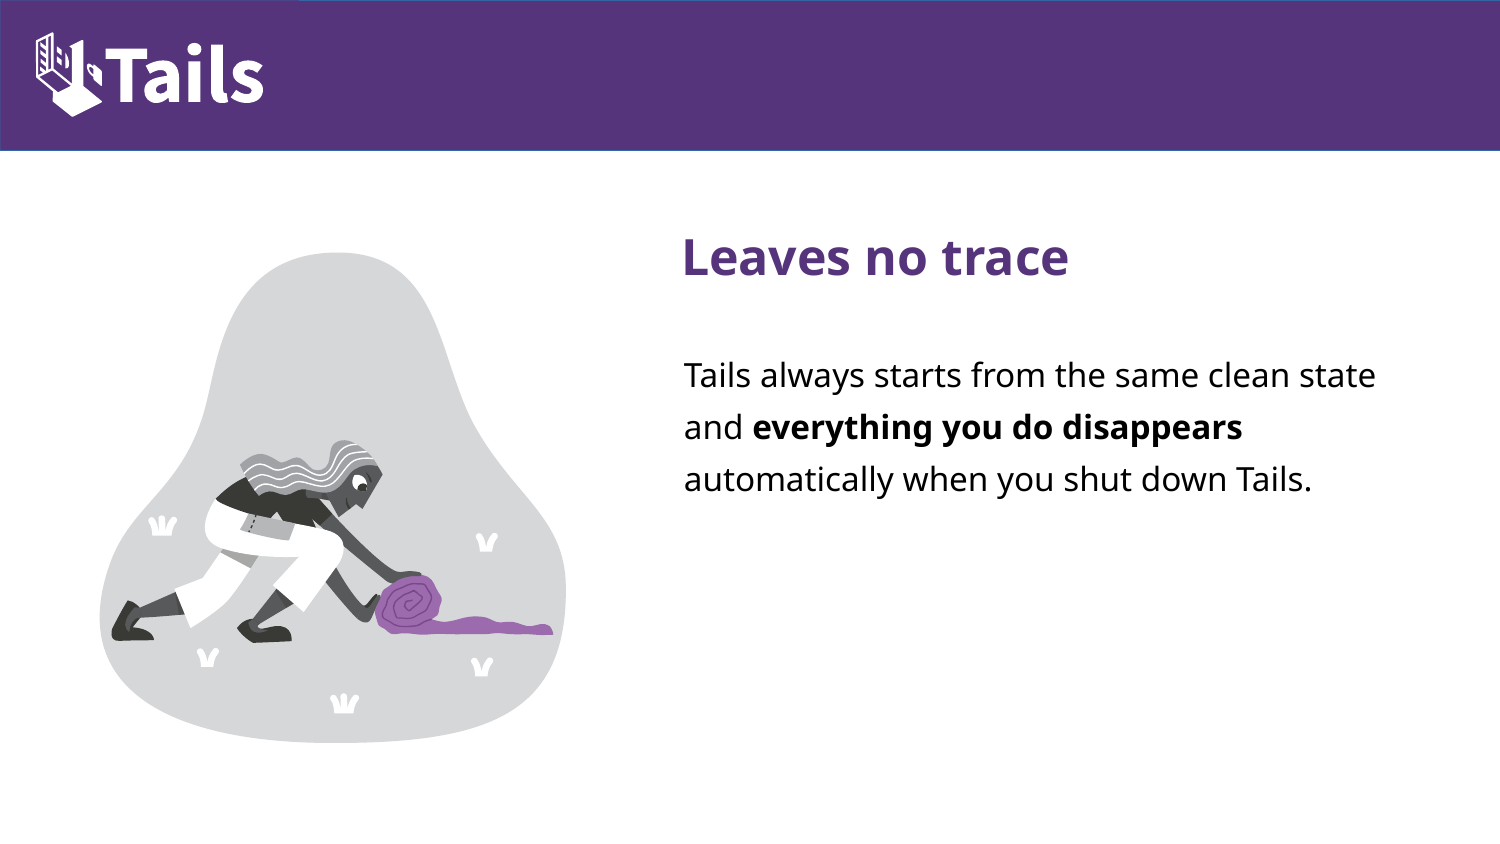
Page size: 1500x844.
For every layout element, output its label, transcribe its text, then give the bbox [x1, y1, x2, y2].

picture [92, 232, 574, 782]
title Leaves no trace [681, 197, 1426, 314]
text_box Tails always starts from the same clean state and everything you do disappears automatically when you shut down Tails. [669, 337, 1457, 497]
